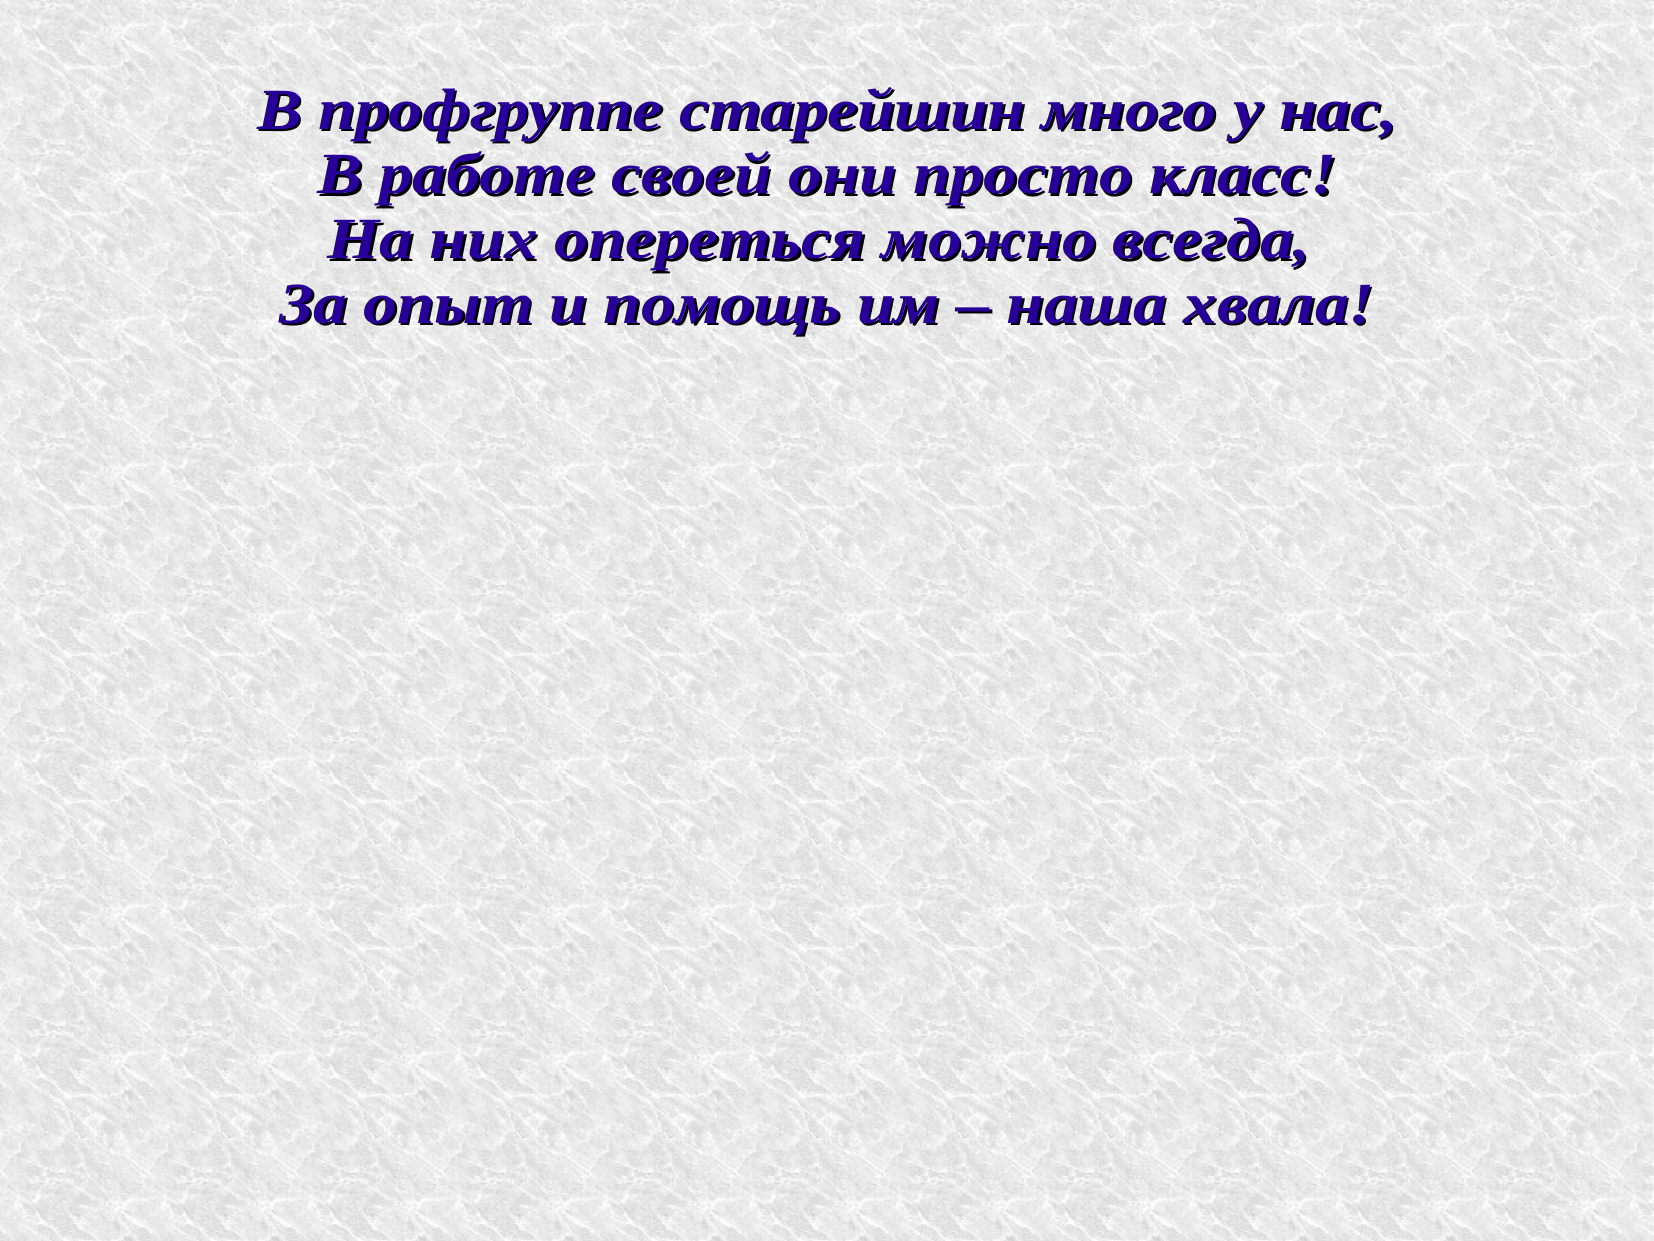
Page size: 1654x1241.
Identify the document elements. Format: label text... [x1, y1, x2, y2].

picture [0, 0, 1654, 1241]
title В профгруппе старейшин много у нас, В работе своей они просто класс! На них опереться можно всегда, За опыт и помощь им – наша хвала! [121, 76, 1534, 337]
